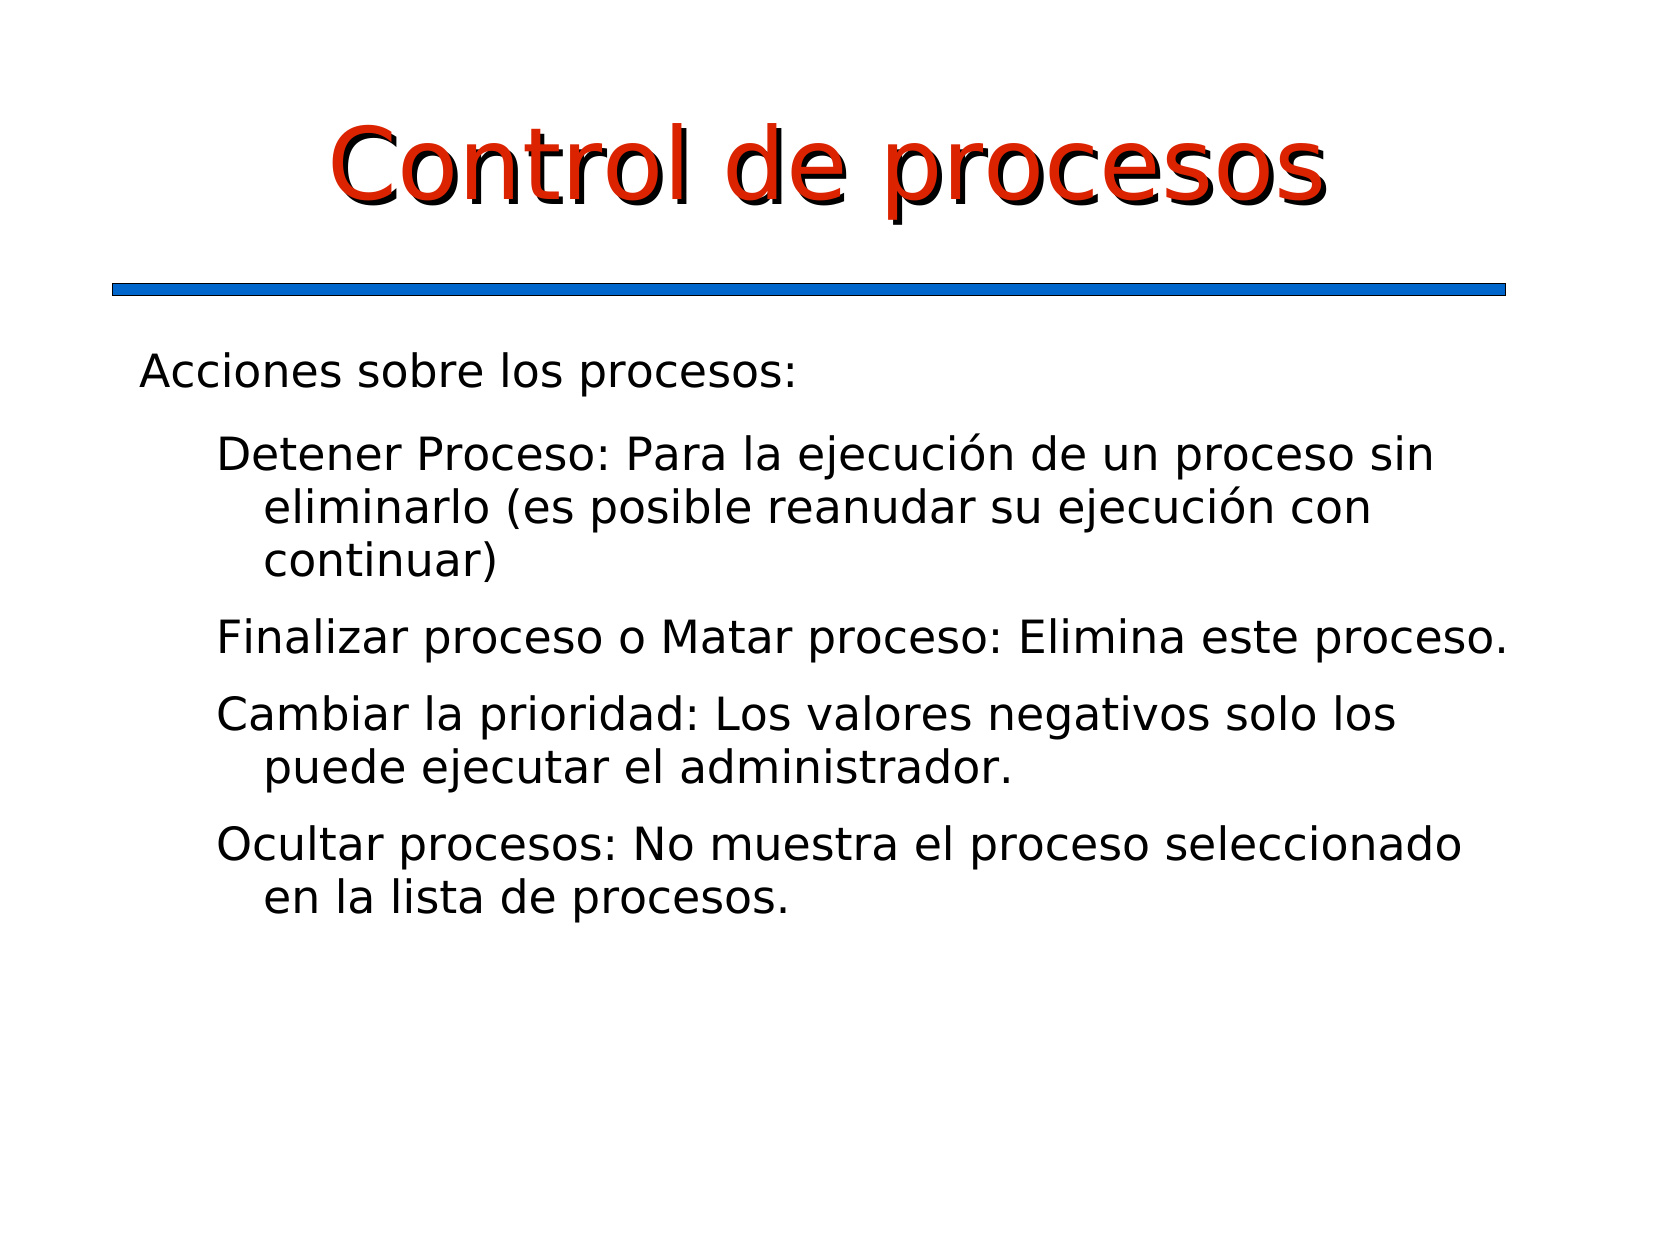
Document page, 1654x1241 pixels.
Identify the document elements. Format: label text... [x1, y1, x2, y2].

title Control de procesos [121, 107, 1534, 224]
list Acciones sobre los procesos: Detener Proceso: Para la ejecución de un proceso sin eliminarlo (es posible reanudar su ejecución con continuar) Finalizar proceso o Matar proceso: Elimina este proceso. Cambiar la prioridad: Los valores negativos solo los puede ejecutar el administrador. Ocultar procesos: No muestra el proceso seleccionado en la lista de procesos. [121, 344, 1534, 1127]
